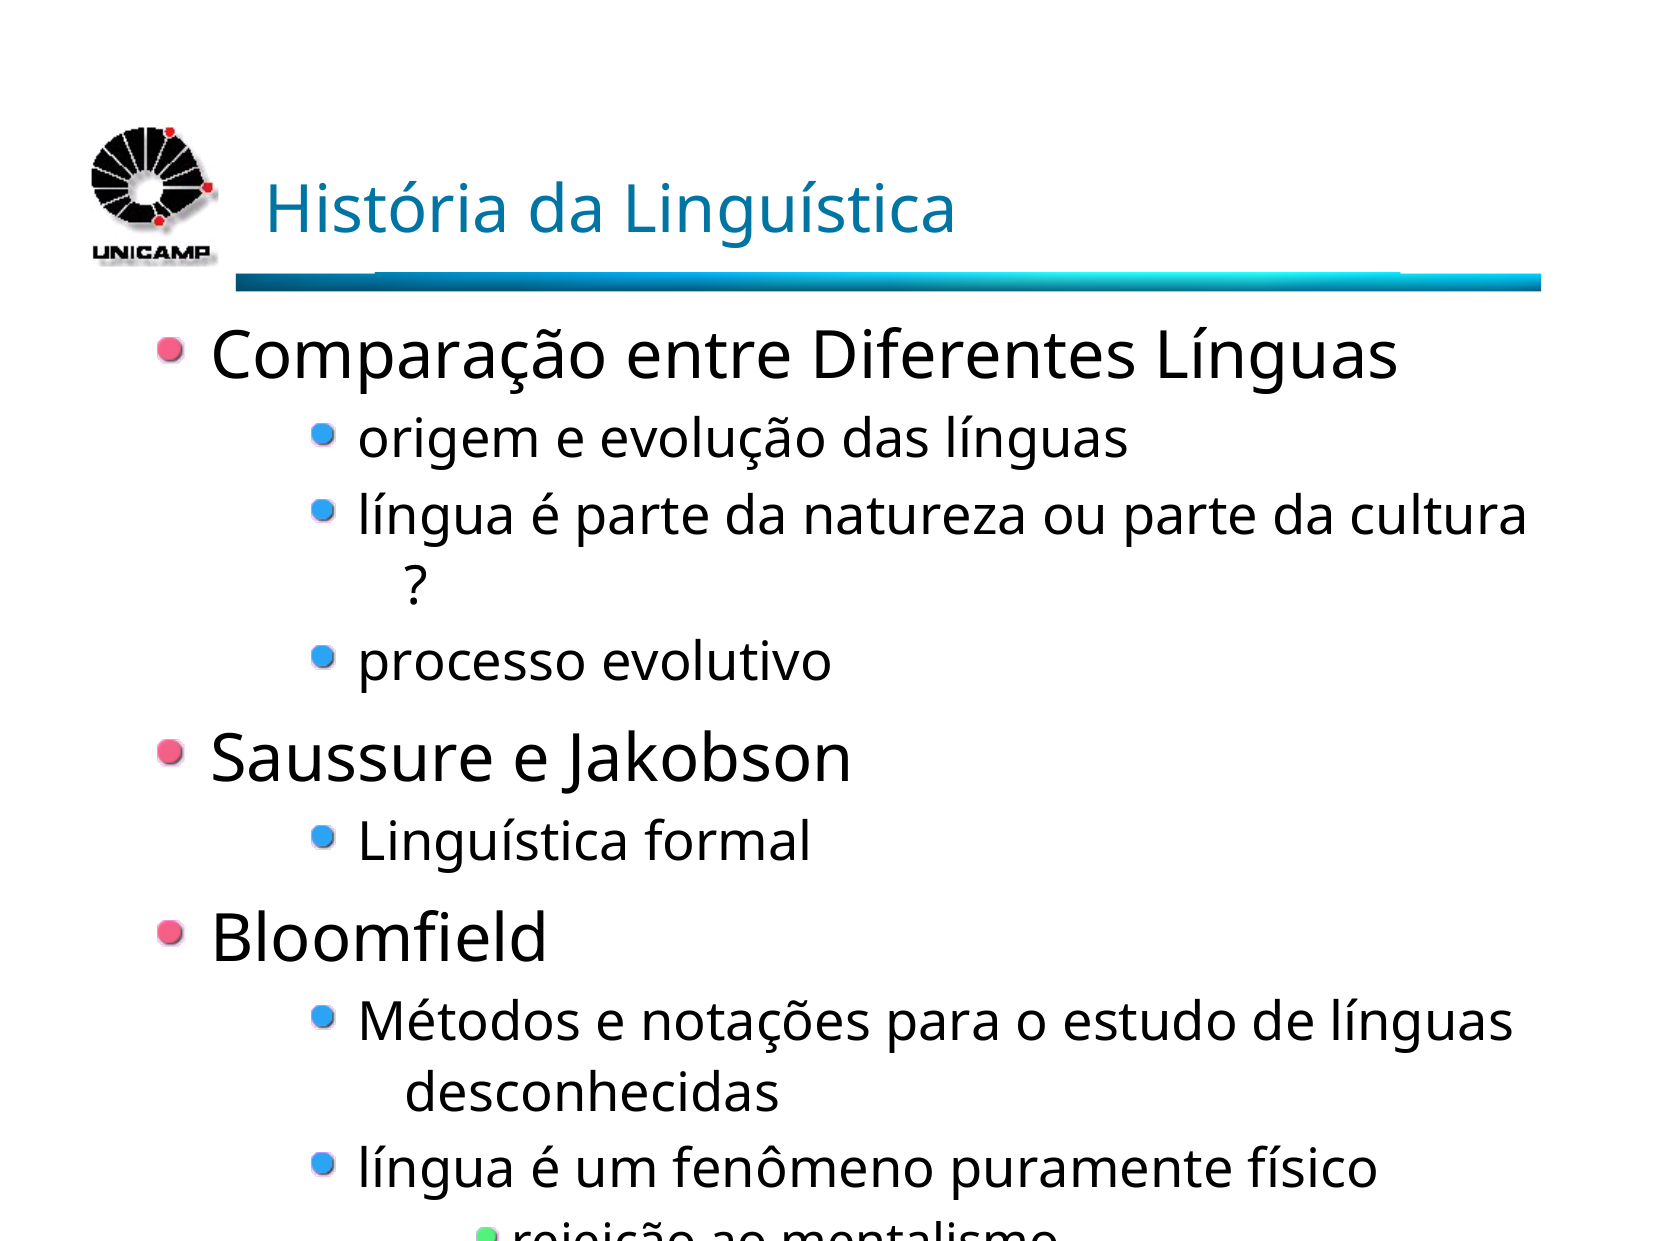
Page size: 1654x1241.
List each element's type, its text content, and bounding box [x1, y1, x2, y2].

picture [475, 1226, 500, 1241]
title História da Linguística [264, 42, 1534, 250]
list Comparação entre Diferentes Línguas origem e evolução das línguas língua é parte da natureza ou parte da cultura ? processo evolutivo Saussure e Jakobson Linguística formal Bloomfield Métodos e notações para o estudo de línguas desconhecidas língua é um fenômeno puramente físico rejeição ao mentalismo aproximação ao behaviorismo [121, 309, 1534, 1182]
picture [125, 272, 1654, 295]
